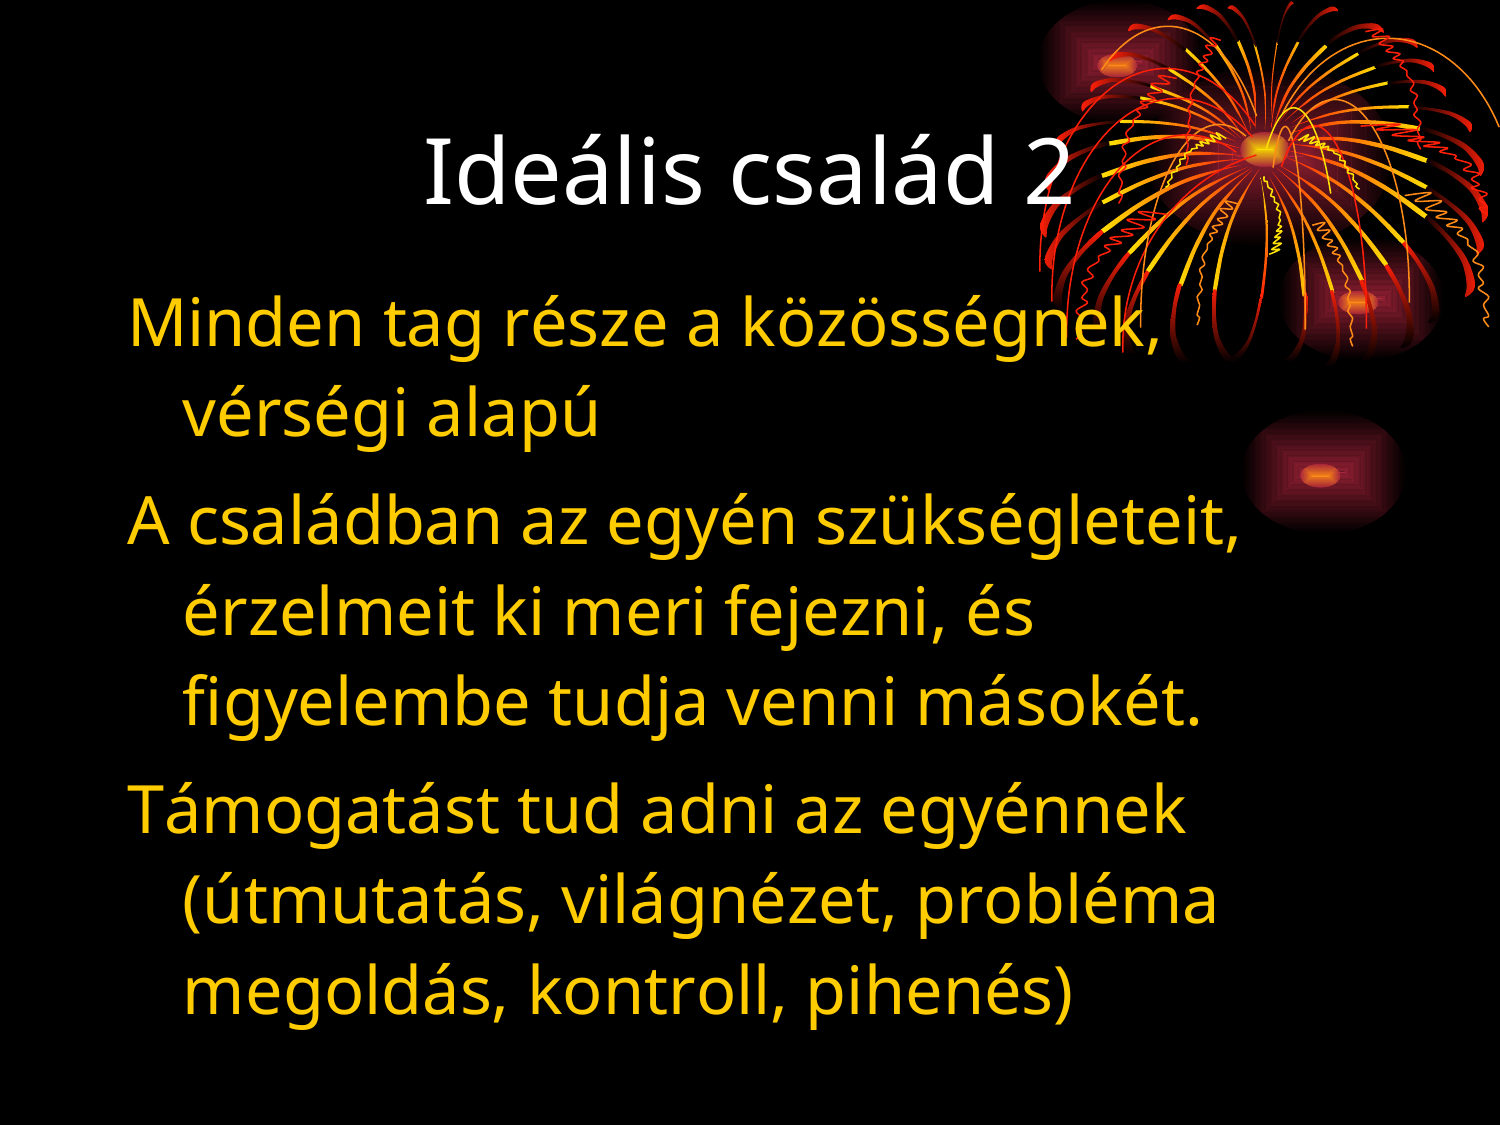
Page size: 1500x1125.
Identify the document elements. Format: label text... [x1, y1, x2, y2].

list Minden tag része a közösségnek, vérségi alapú A családban az egyén szükségleteit, érzelmeit ki meri fejezni, és figyelembe tudja venni másokét. Támogatást tud adni az egyénnek (útmutatás, világnézet, probléma megoldás, kontroll, pihenés) [112, 267, 1388, 1125]
title Ideális család 2 [112, 49, 1388, 267]
